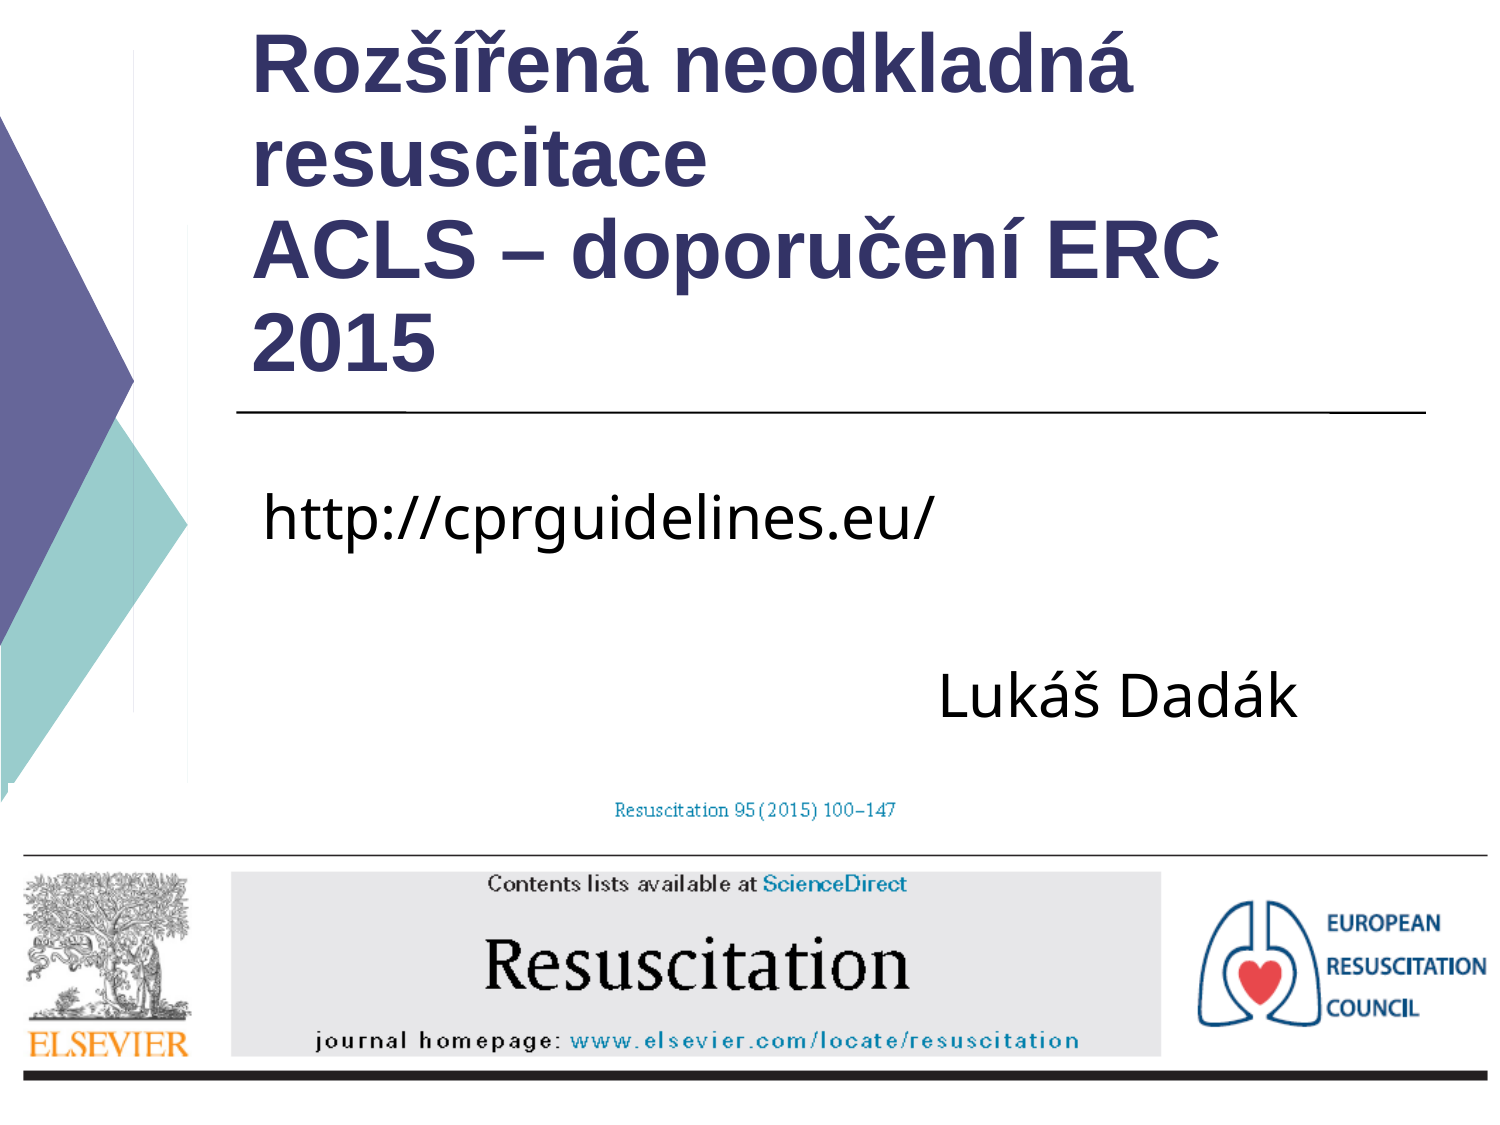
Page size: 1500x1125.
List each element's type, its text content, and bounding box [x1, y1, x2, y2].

subtitle http://cprguidelines.eu/ Lukáš Dadák [206, 444, 1300, 763]
title Rozšířená neodkladná resuscitace ACLS – doporučení ERC 2015 [236, 0, 1424, 399]
picture [8, 783, 1500, 1092]
